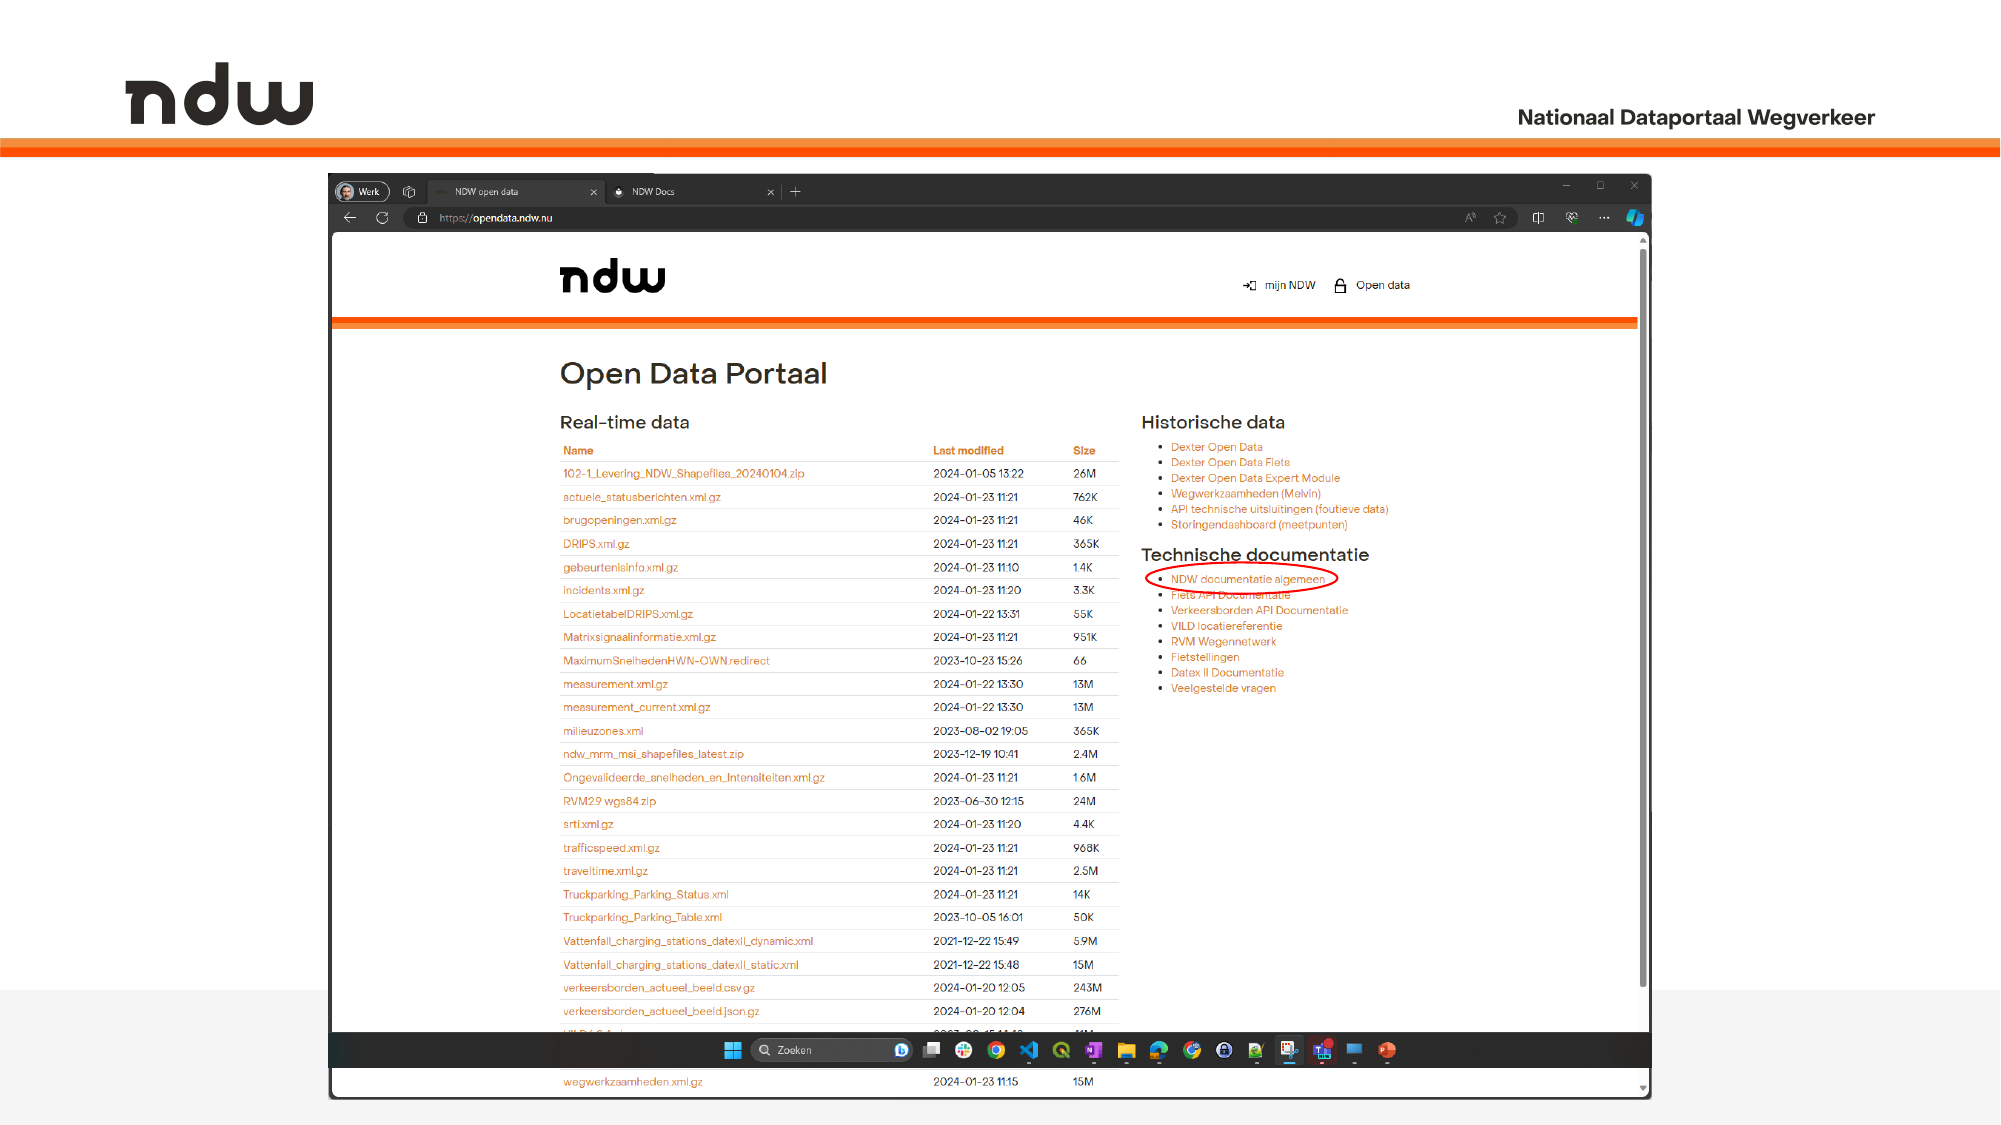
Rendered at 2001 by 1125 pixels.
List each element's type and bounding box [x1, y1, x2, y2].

picture [328, 173, 1652, 1101]
